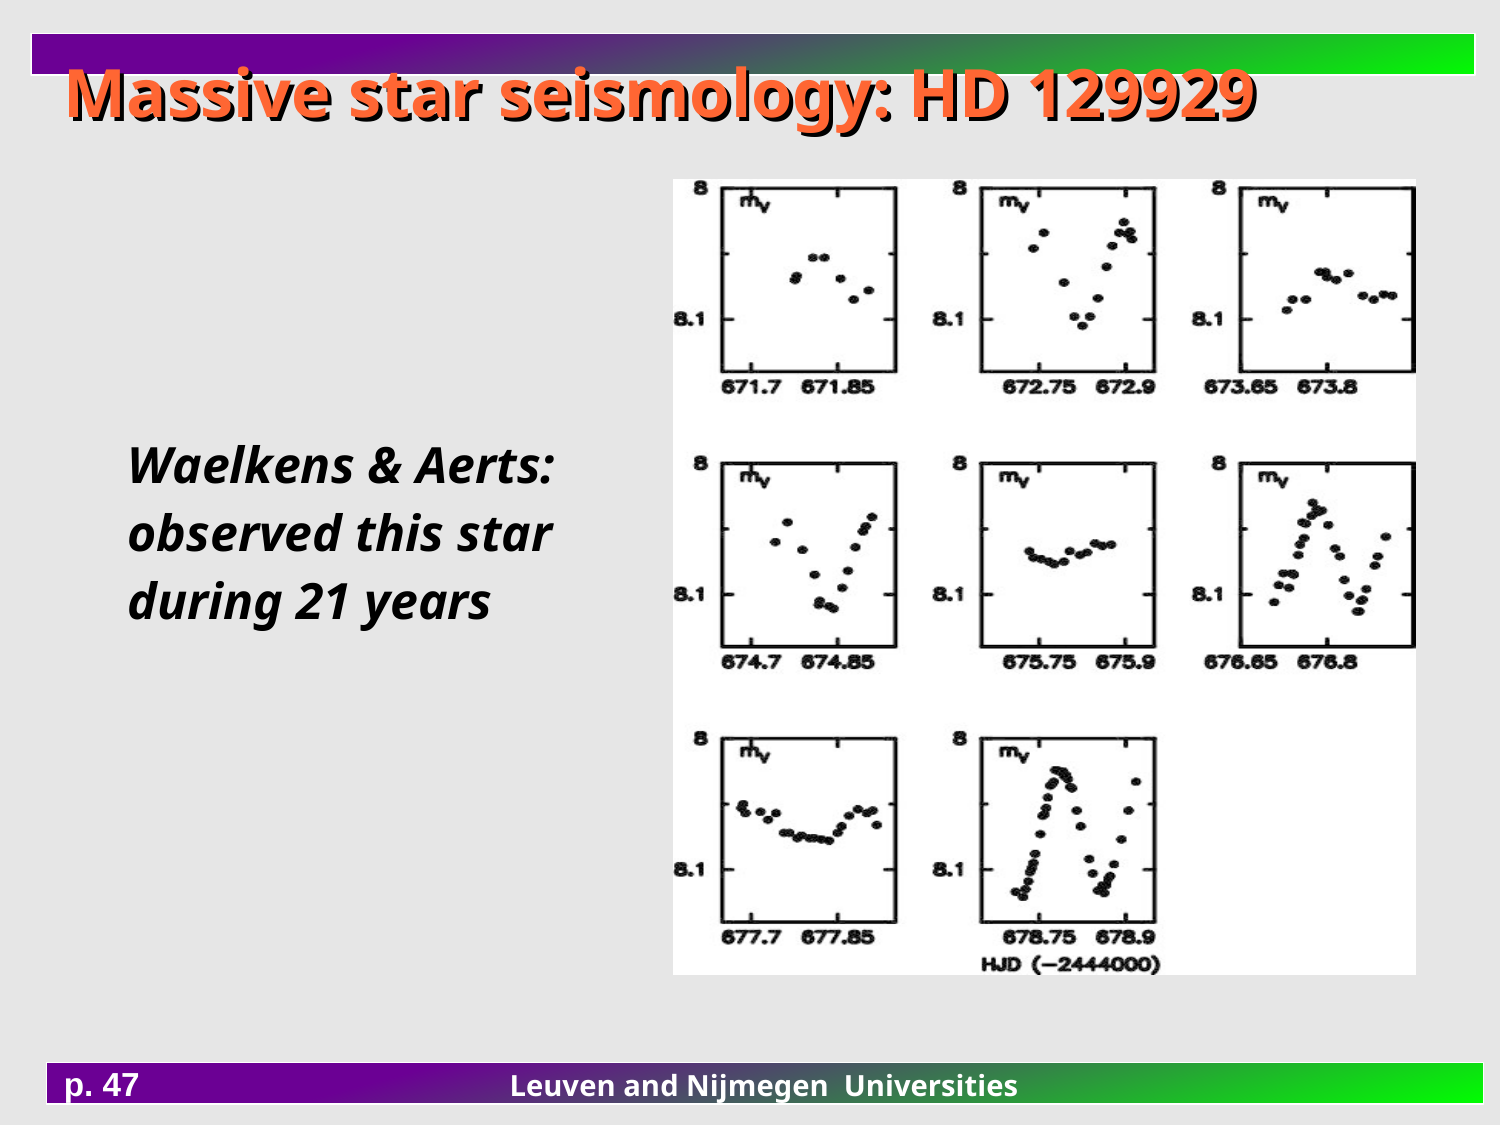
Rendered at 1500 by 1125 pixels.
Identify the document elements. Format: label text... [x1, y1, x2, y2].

picture [673, 179, 1416, 975]
title Massive star seismology: HD 129929 [64, 0, 1500, 183]
text_box Waelkens & Aerts: observed this star during 21 years [127, 429, 595, 712]
